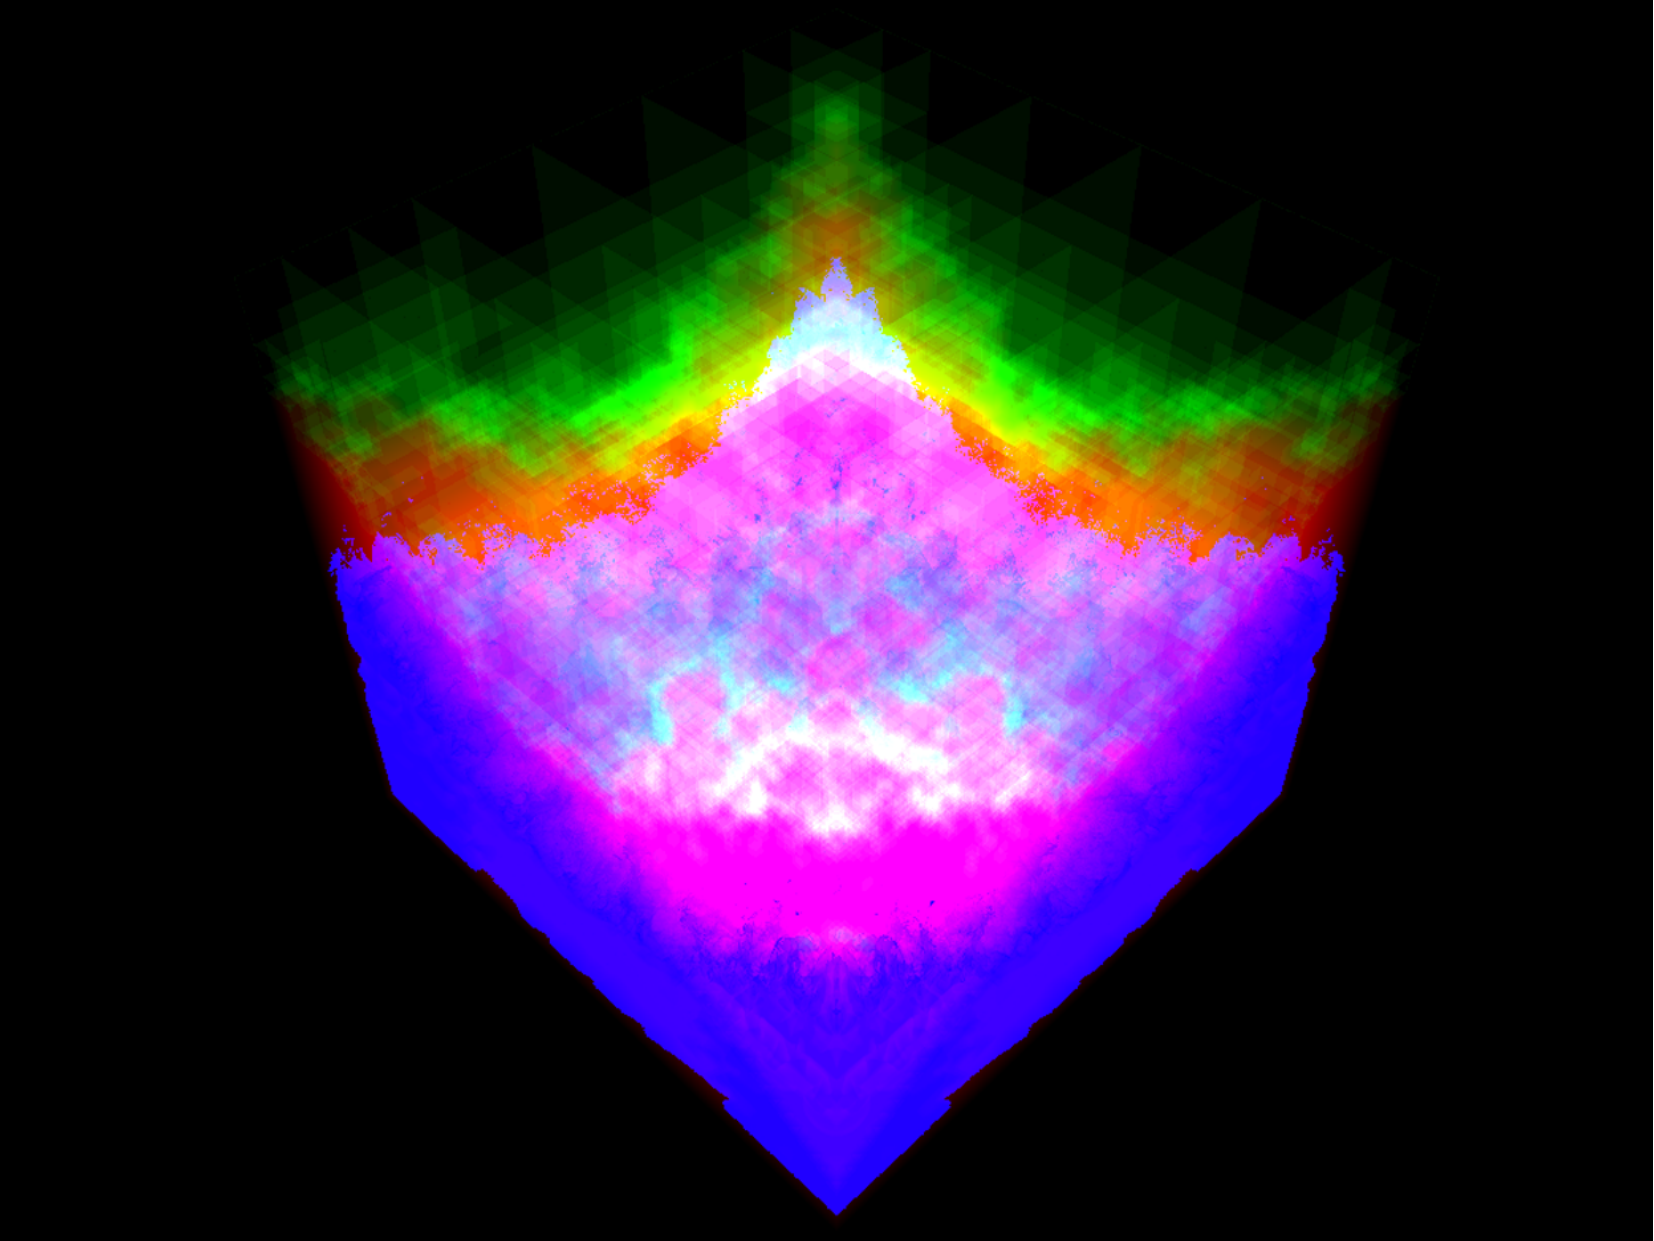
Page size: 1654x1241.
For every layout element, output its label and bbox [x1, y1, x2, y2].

picture [233, 8, 1440, 1231]
